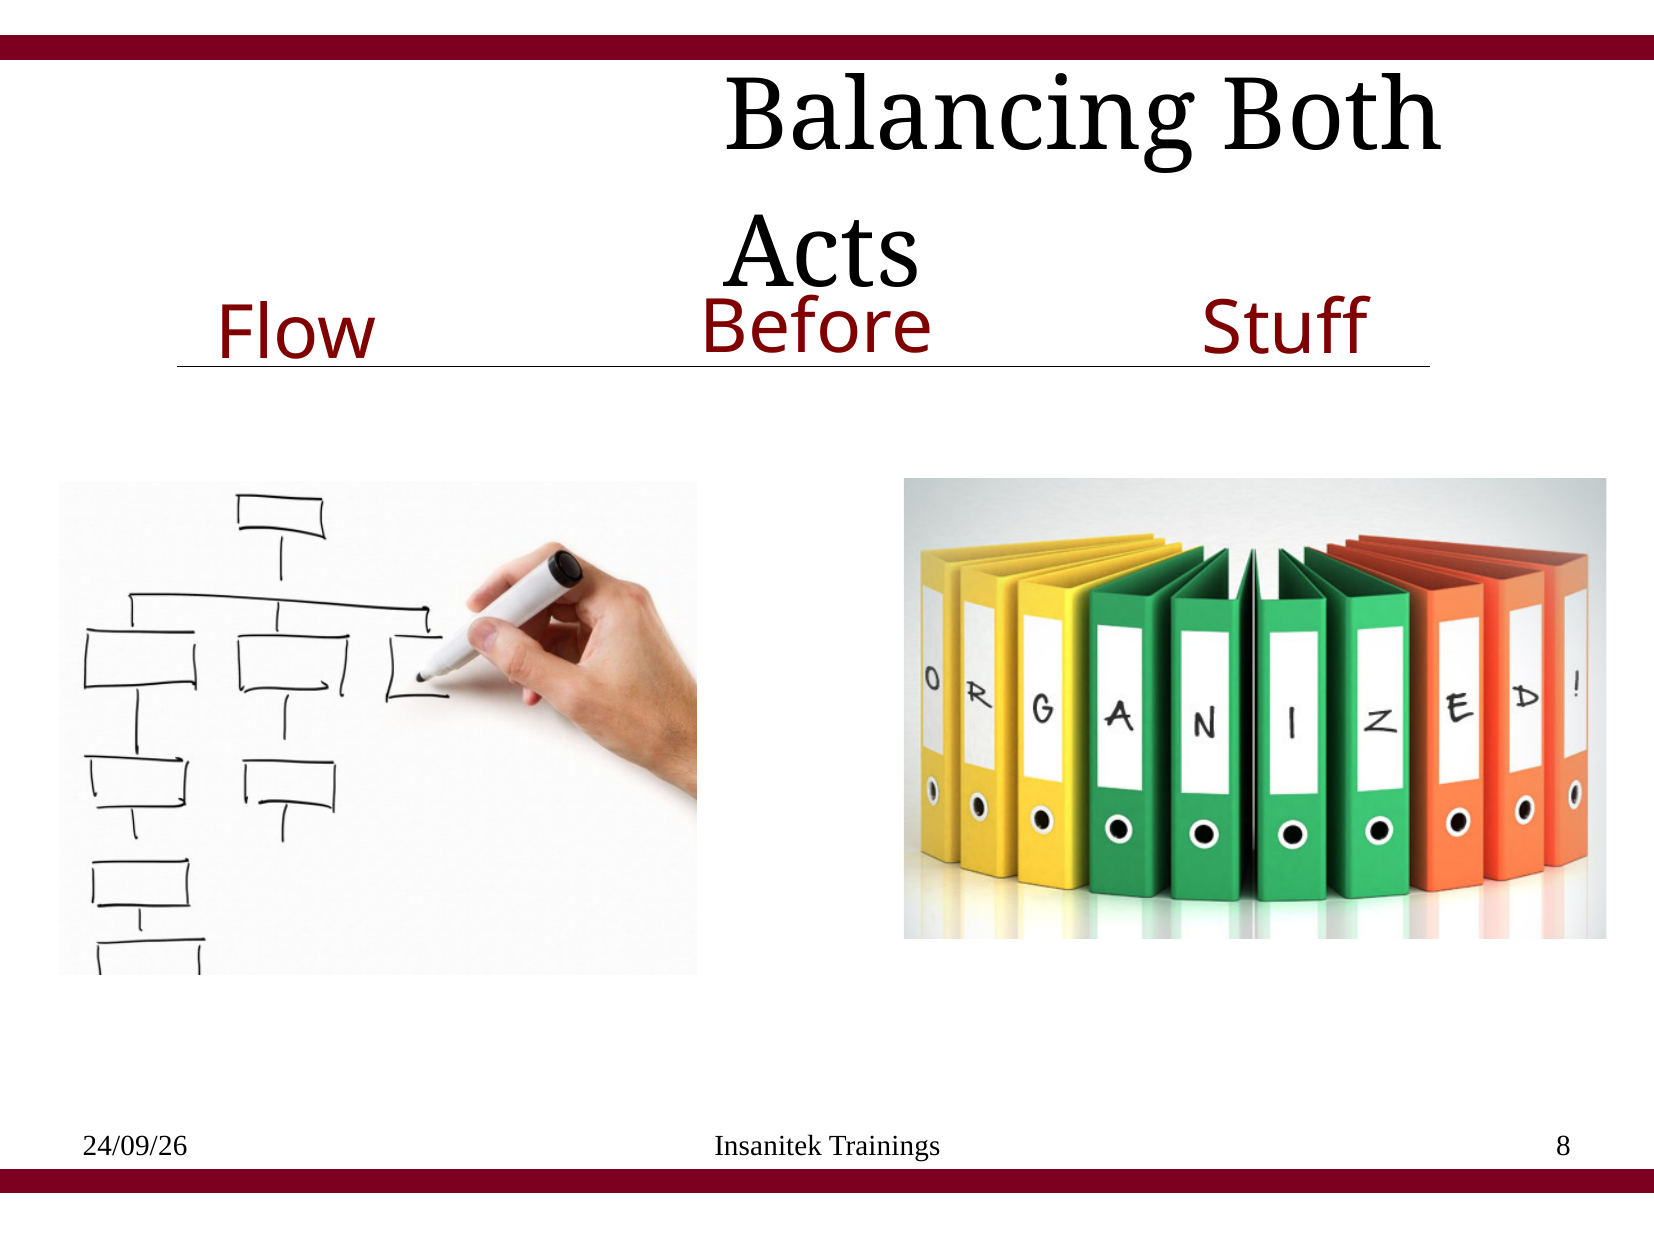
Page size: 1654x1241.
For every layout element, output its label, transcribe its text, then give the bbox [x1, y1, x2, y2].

text_box Stuff [1187, 265, 1413, 366]
text_box [1642, 35, 1654, 60]
text_box [0, 35, 708, 60]
picture [903, 478, 1607, 939]
text_box [0, 1169, 1654, 1193]
text_box Stuff [1187, 367, 1413, 371]
text_box Flow [200, 270, 399, 366]
picture [59, 481, 697, 975]
text_box Balancing Both Acts [708, 35, 1642, 189]
text_box Flow [200, 367, 399, 376]
text_box Before [685, 264, 968, 366]
